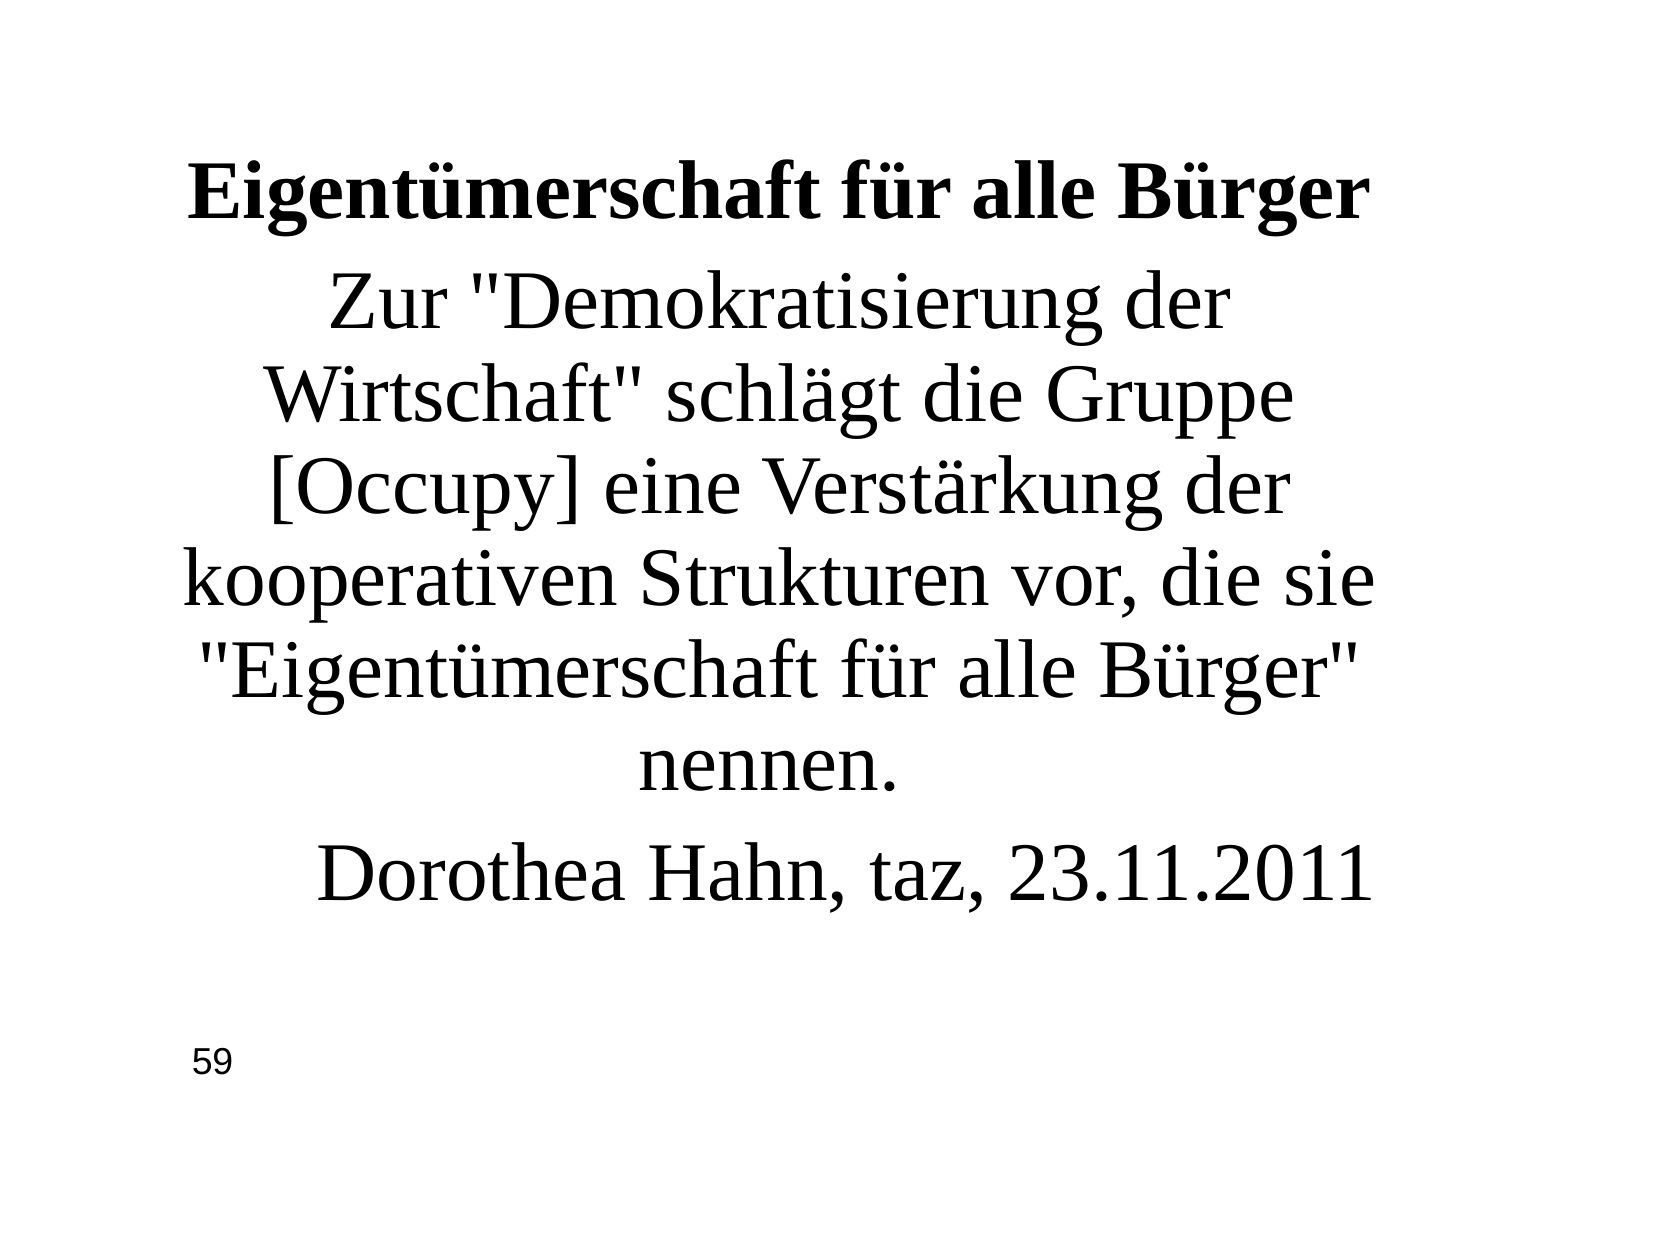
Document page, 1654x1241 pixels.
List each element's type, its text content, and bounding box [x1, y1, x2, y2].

text_box Eigentümerschaft für alle Bürger Zur "Demokratisierung der Wirtschaft" schlägt die Gruppe [Occupy] eine Verstärkung der kooperativen Strukturen vor, die sie "Eigentümerschaft für alle Bürger" nennen. Dorothea Hahn, taz, 23.11.2011 [168, 137, 1477, 926]
text_box <Nummer> [177, 1033, 395, 1091]
